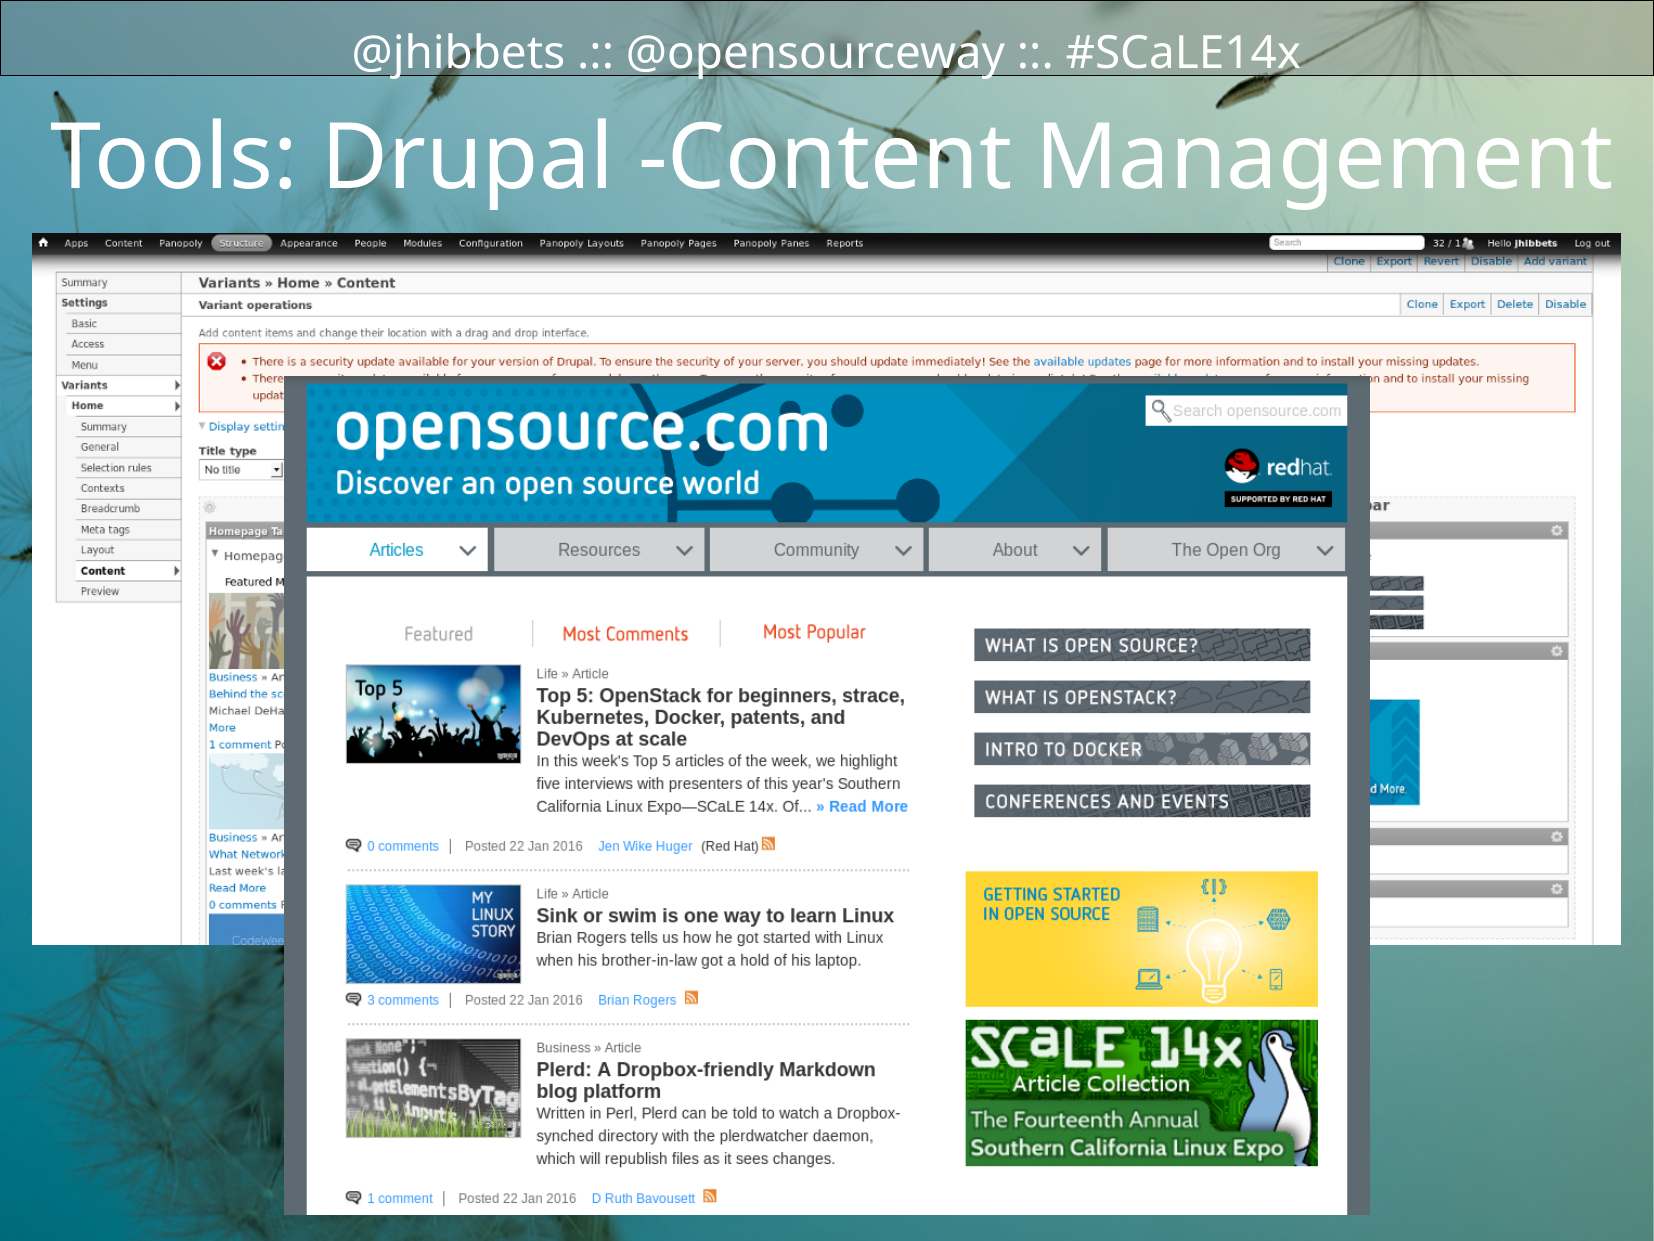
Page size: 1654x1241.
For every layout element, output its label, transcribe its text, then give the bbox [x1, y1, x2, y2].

picture [0, 76, 1654, 1241]
title Tools: Drupal -Content Management [30, 49, 1636, 257]
